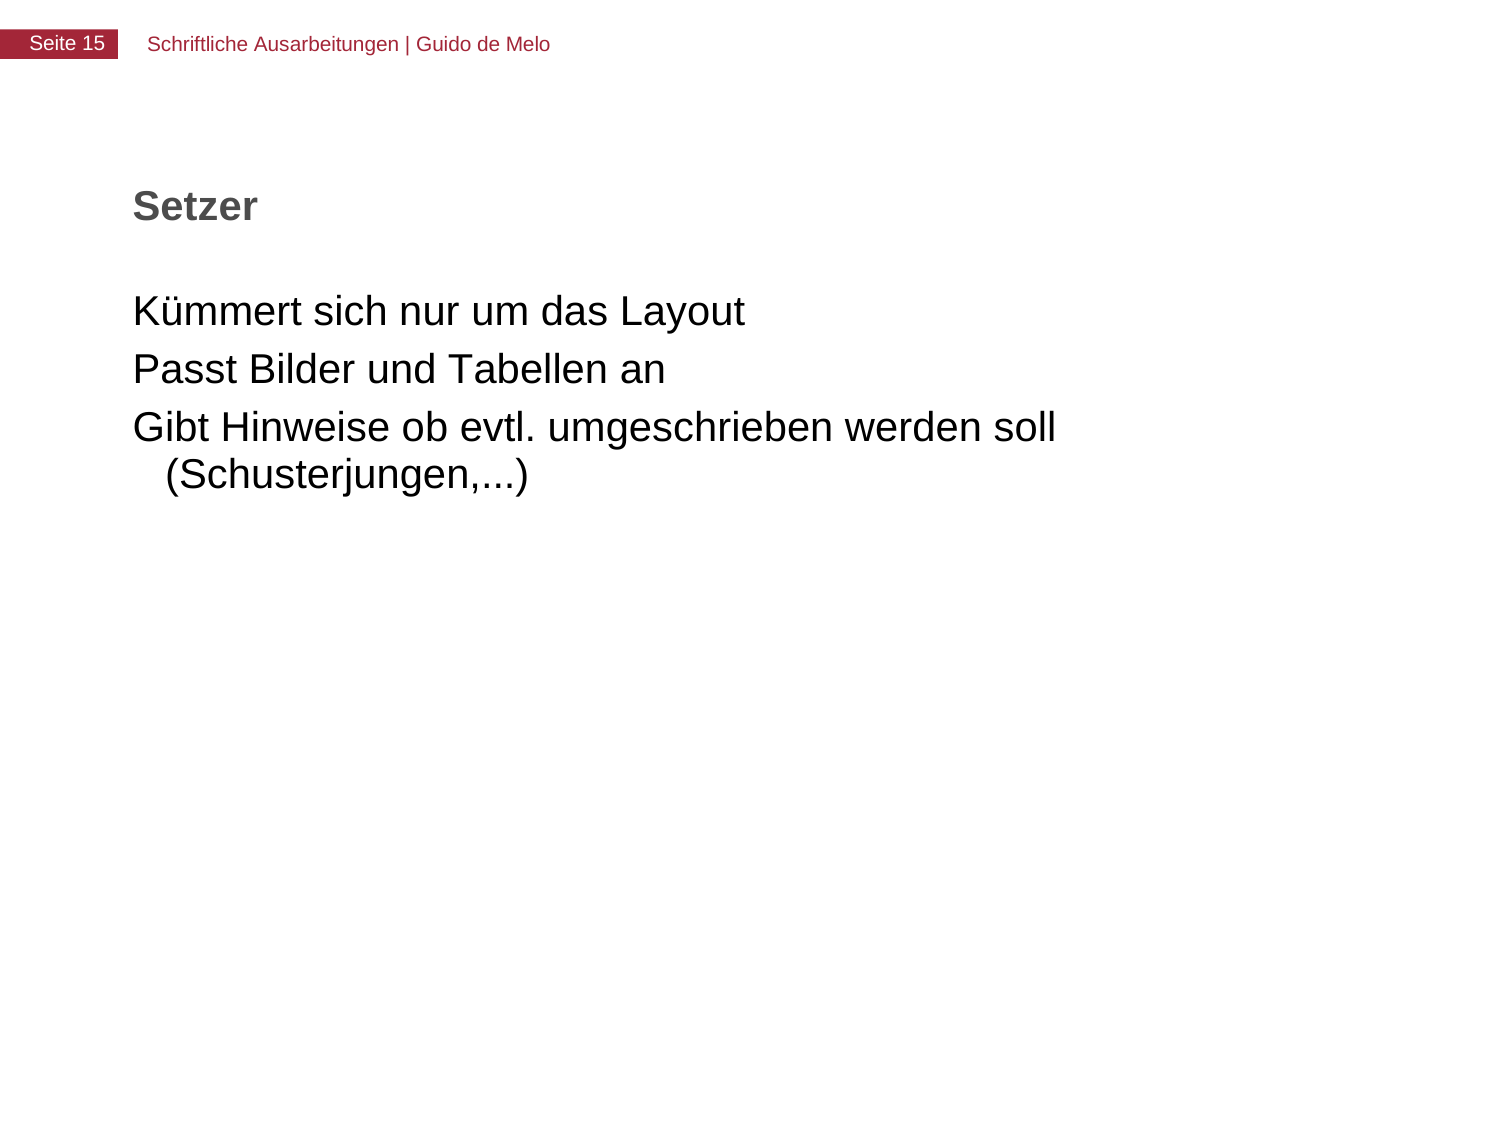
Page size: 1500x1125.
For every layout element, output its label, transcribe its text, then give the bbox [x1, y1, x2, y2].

title Setzer [132, 149, 1413, 258]
list Kümmert sich nur um das Layout Passt Bilder und Tabellen an Gibt Hinweise ob evtl. umgeschrieben werden soll (Schusterjungen,...) [132, 287, 1371, 888]
